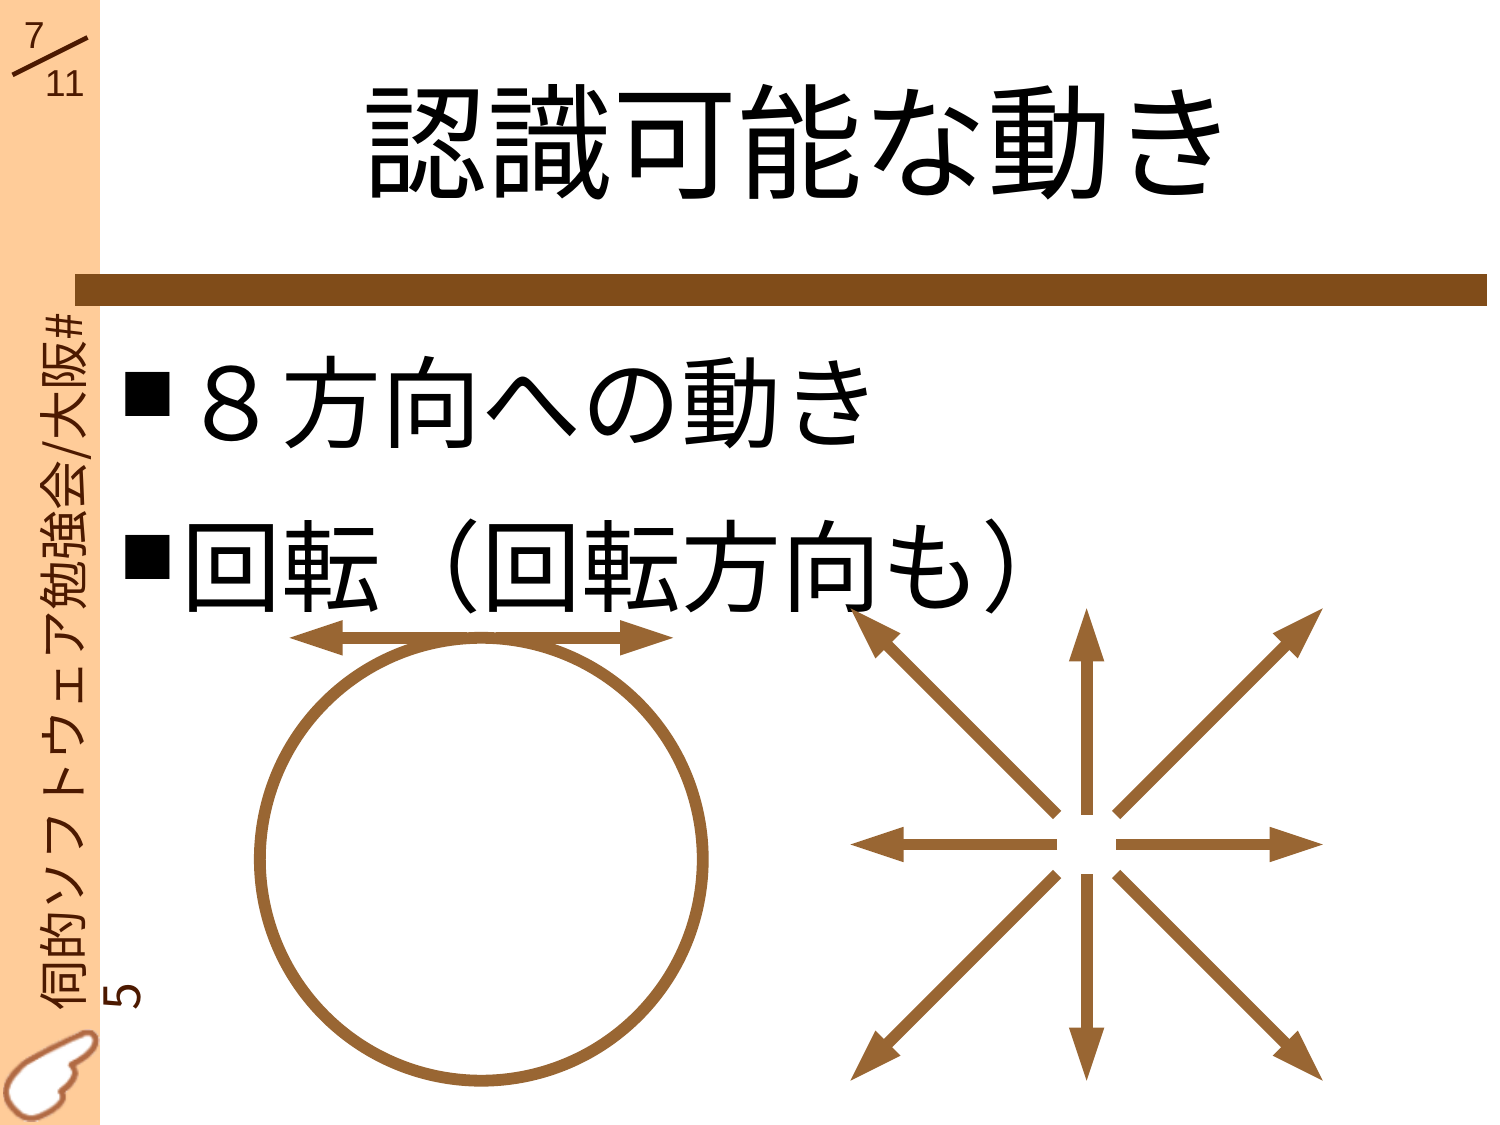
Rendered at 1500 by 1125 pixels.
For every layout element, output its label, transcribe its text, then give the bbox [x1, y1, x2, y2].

title 認識可能な動き [125, 17, 1476, 254]
list ８方向への動き 回転（回転方向も） [266, 644, 696, 1065]
list ８方向への動き 回転（回転方向も） [125, 324, 1476, 1065]
picture [3, 1029, 100, 1122]
